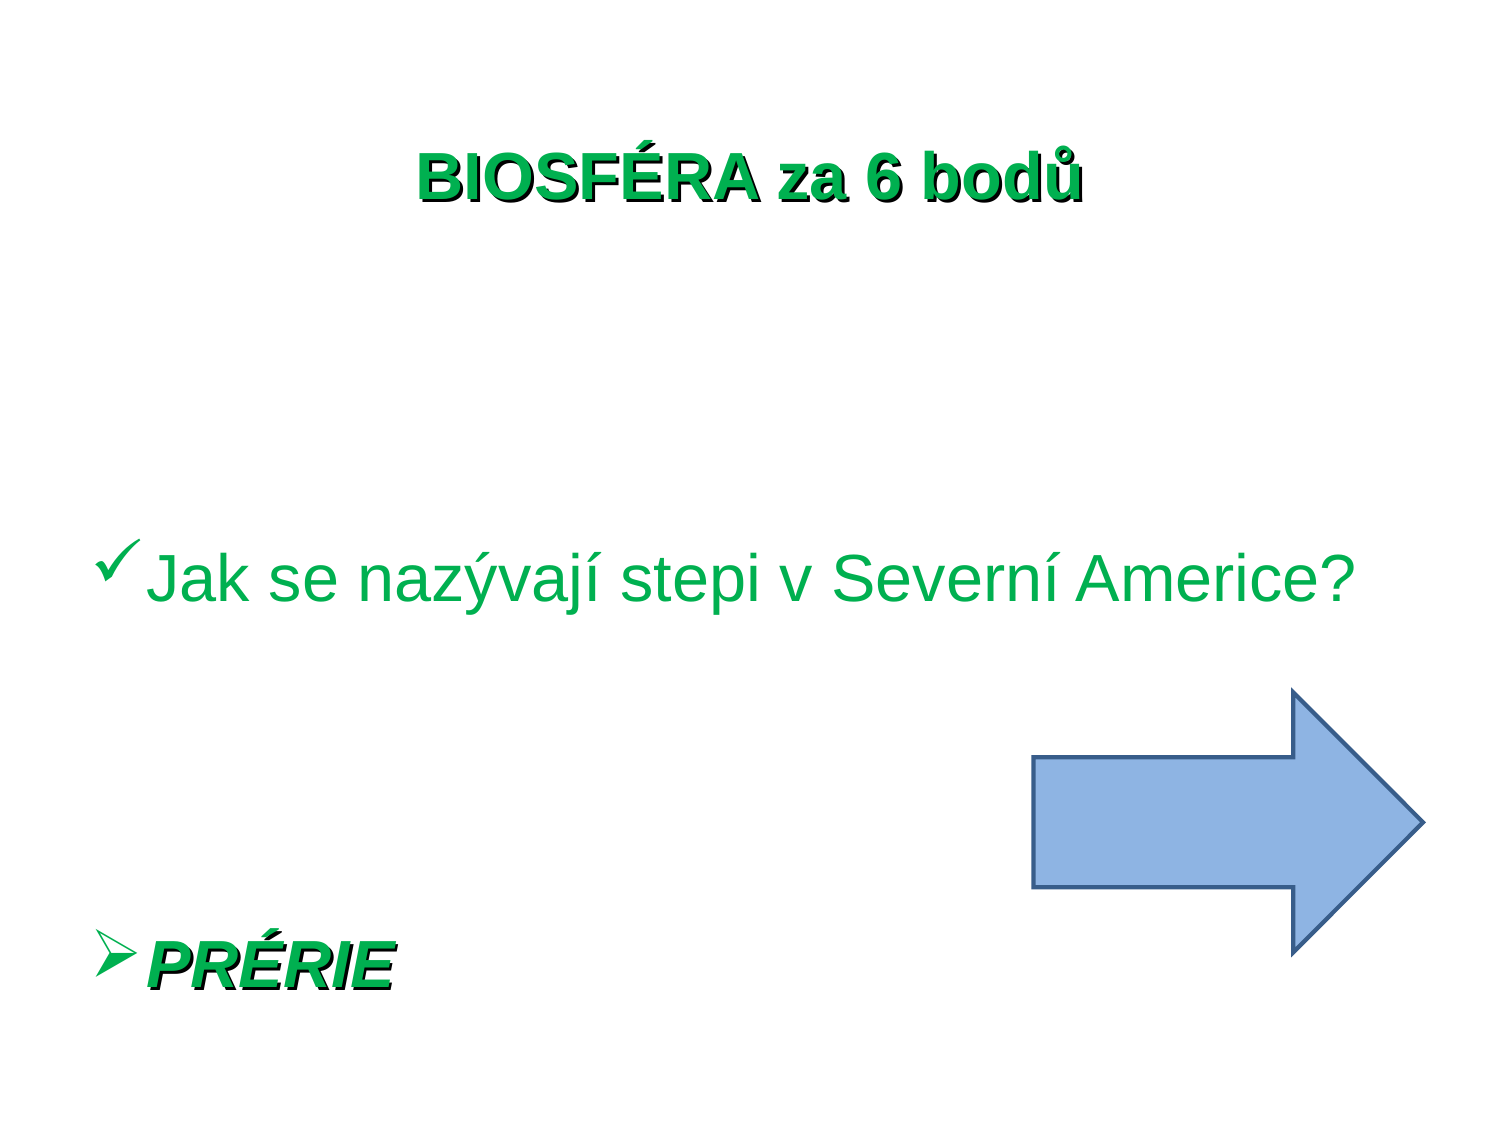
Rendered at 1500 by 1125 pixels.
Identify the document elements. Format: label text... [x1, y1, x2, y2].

text_box [1033, 692, 1424, 953]
title BIOSFÉRA za 6 bodů [75, 113, 1426, 233]
list Jak se nazývají stepi v Severní Americe? PRÉRIE [75, 527, 1426, 1079]
